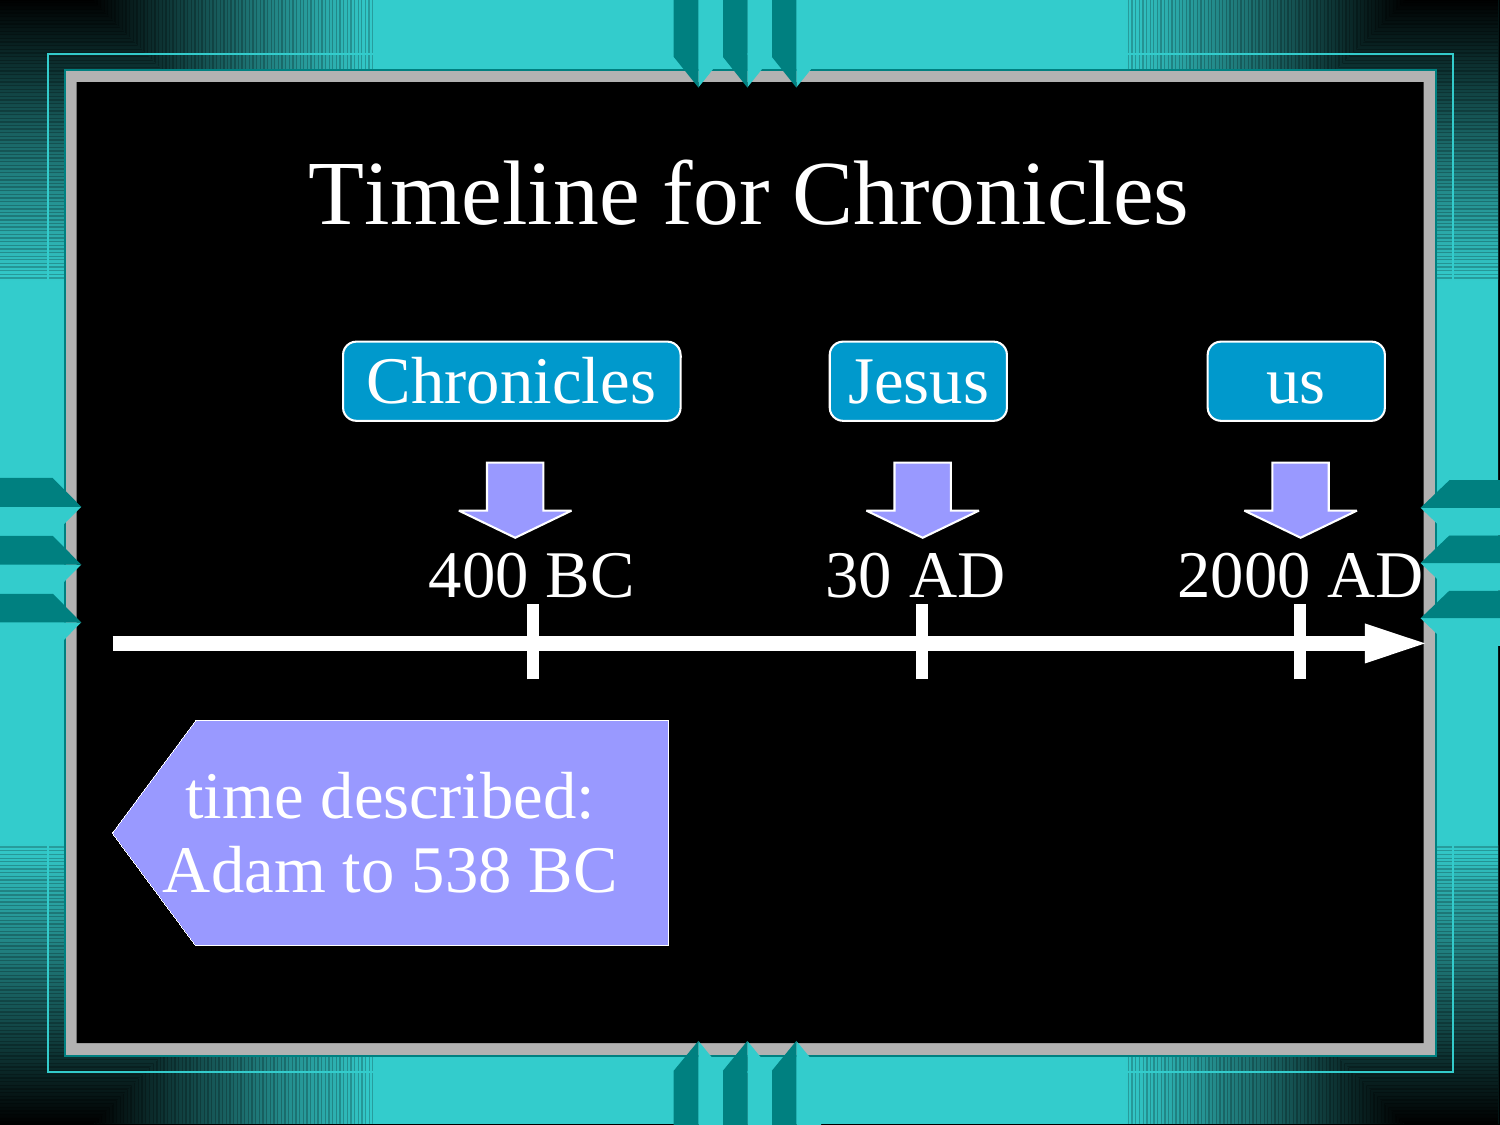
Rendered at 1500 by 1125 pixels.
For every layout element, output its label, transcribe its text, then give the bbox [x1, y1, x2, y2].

text_box [458, 462, 572, 530]
text_box time described: Adam to 538 BC [112, 720, 669, 946]
text_box [1244, 462, 1357, 530]
text_box Jesus [829, 341, 1007, 421]
title Timeline for Chronicles [112, 99, 1388, 288]
text_box [866, 462, 979, 530]
text_box 30 AD [810, 530, 1111, 620]
text_box 400 BC [413, 530, 714, 620]
text_box 2000 AD [1162, 530, 1463, 626]
text_box Chronicles [343, 341, 681, 421]
text_box us [1207, 341, 1385, 421]
